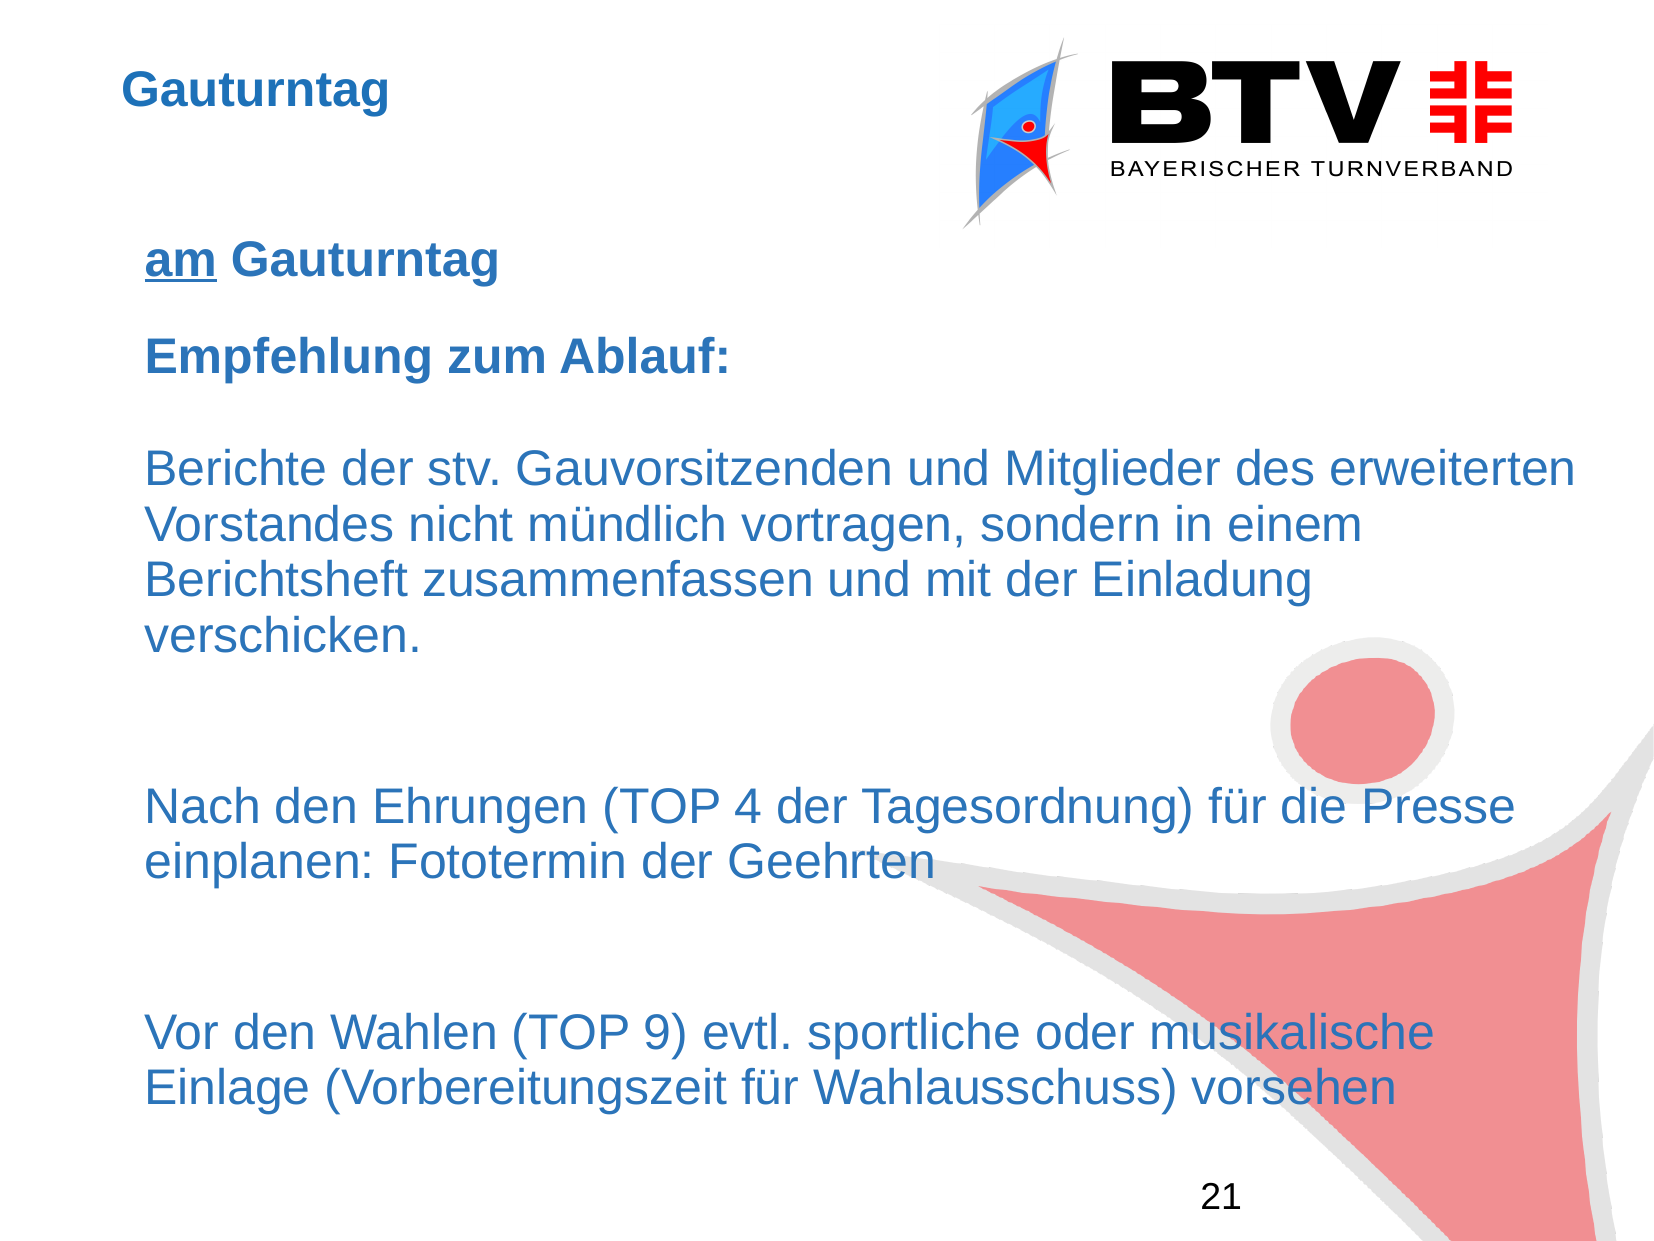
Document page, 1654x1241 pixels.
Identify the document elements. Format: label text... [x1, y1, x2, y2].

title Gauturntag [106, 54, 892, 201]
picture [939, 24, 1548, 224]
subtitle am Gauturntag Empfehlung zum Ablauf: Berichte der stv. Gauvorsitzenden und Mitglieder des erweiterten Vorstandes nicht mündlich vortragen, sondern in einem Berichtsheft zusammenfassen und mit der Einladung verschicken. Nach den Ehrungen (TOP 4 der Tagesordnung) für die Presse einplanen: Fototermin der Geehrten Vor den Wahlen (TOP 9) evtl. sportliche oder musikalische Einlage (Vorbereitungszeit für Wahlausschuss) vorsehen [129, 224, 1595, 1111]
picture [854, 637, 1654, 1241]
text_box <Nummer> [1185, 1169, 1571, 1216]
